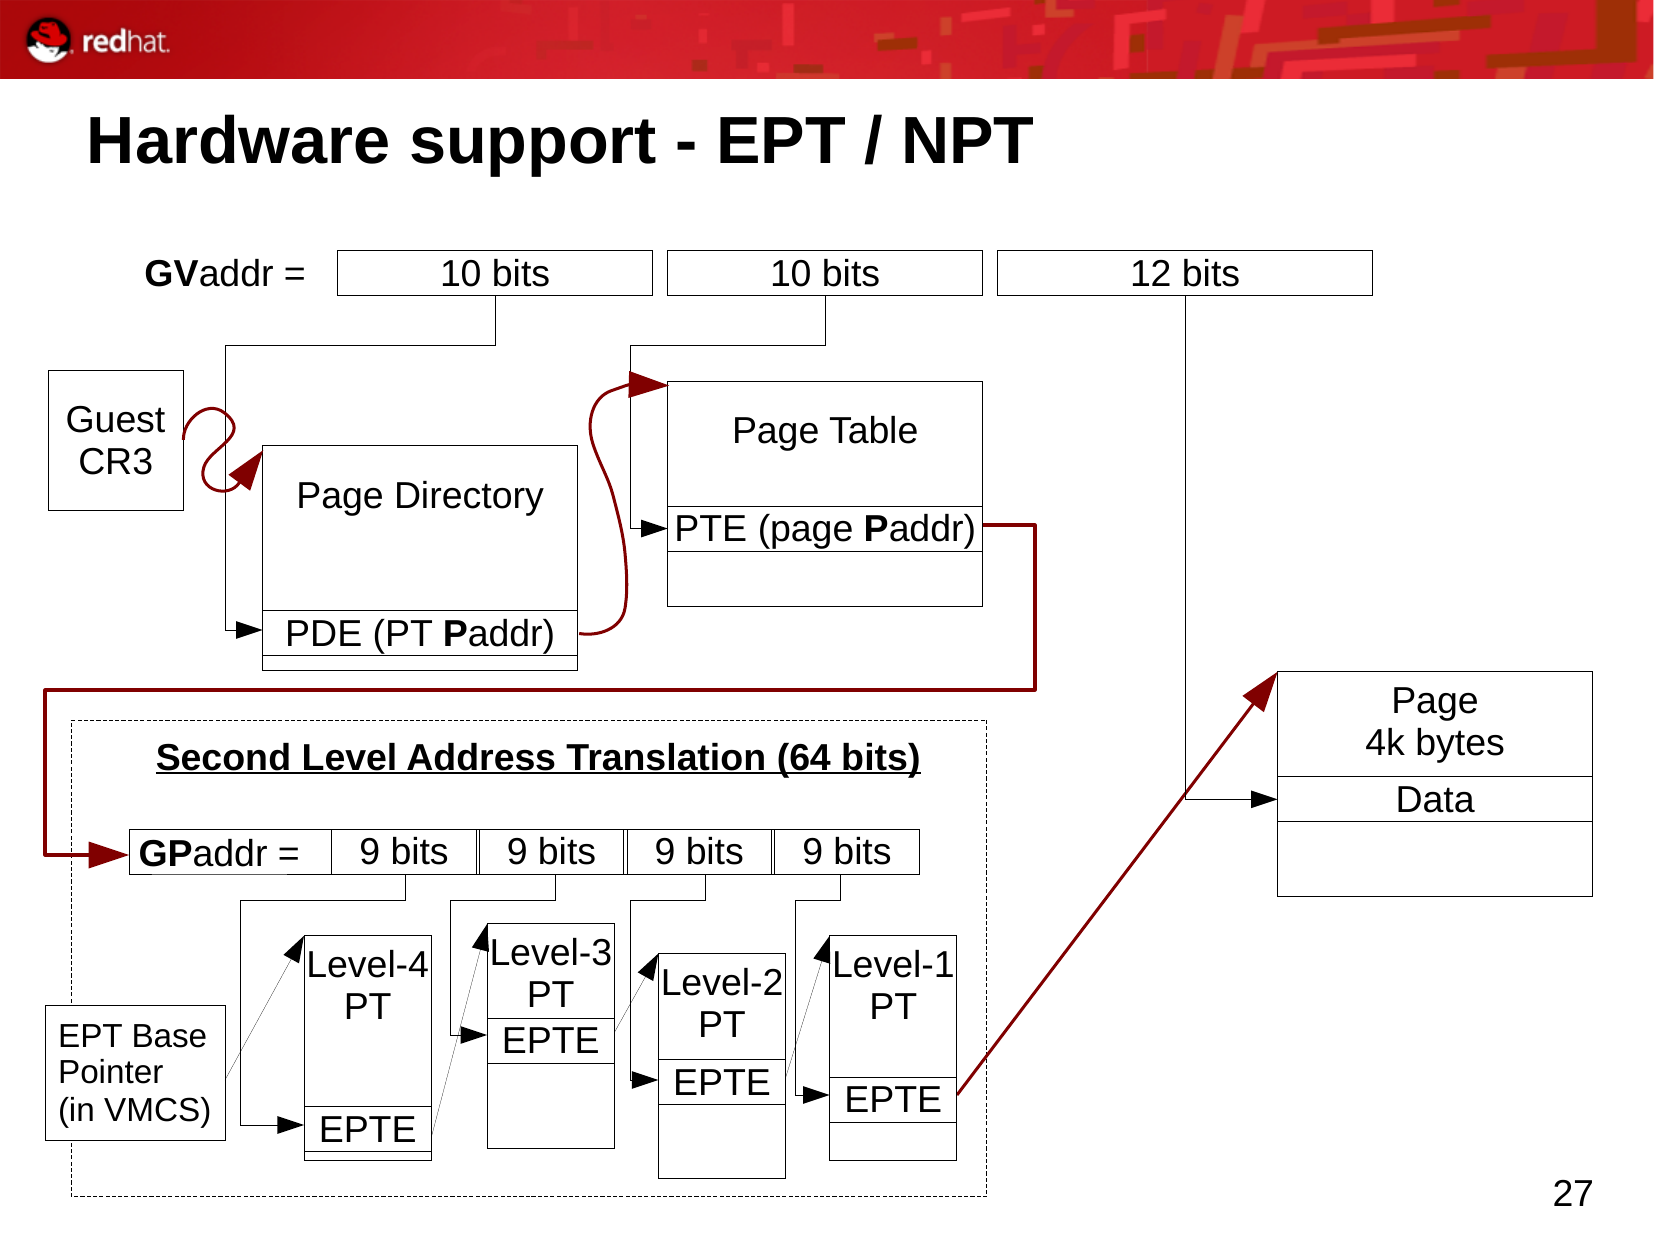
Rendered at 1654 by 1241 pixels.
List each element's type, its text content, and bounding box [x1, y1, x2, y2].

text_box Page 4k bytes [1277, 822, 1593, 897]
text_box Level-3 PT [487, 1064, 615, 1149]
text_box Level-1 PT [829, 935, 957, 1077]
text_box [71, 1007, 987, 1197]
text_box EPT Base Pointer (in VMCS) [45, 1005, 226, 1141]
text_box Level-3 PT [487, 923, 615, 1018]
text_box Second Level Address Translation (64 bits) [230, 774, 846, 780]
text_box 12 bits [997, 250, 1373, 296]
text_box EPTE [304, 1106, 432, 1152]
text_box Page Table [667, 381, 983, 506]
title Hardware support - EPT / NPT [86, 93, 1576, 196]
text_box [241, 942, 304, 1125]
text_box 9 bits [774, 829, 920, 875]
picture [0, 0, 1654, 79]
text_box [461, 951, 487, 1034]
text_box EPTE [829, 1077, 957, 1123]
text_box 10 bits [337, 250, 653, 296]
text_box 9 bits [331, 829, 477, 875]
text_box Guest CR3 [48, 370, 184, 511]
text_box Level-4 PT [304, 935, 432, 1106]
text_box GVaddr = [157, 250, 293, 296]
text_box Level-4 PT [304, 1152, 432, 1161]
text_box EPTE [658, 1059, 786, 1105]
text_box [631, 961, 658, 1079]
text_box Page Table [667, 552, 983, 607]
text_box Page Directory [262, 656, 578, 671]
text_box Page Directory [262, 445, 578, 610]
text_box 10 bits [667, 250, 983, 296]
text_box GPaddr = [151, 833, 287, 875]
text_box Level-2 PT [658, 953, 786, 1059]
text_box Page 4k bytes [1277, 671, 1593, 776]
text_box PDE (PT Paddr) [262, 610, 578, 656]
text_box Second Level Address Translation (64 bits) [230, 734, 846, 772]
text_box EPTE [487, 1018, 615, 1064]
text_box [796, 962, 829, 1095]
text_box 9 bits [627, 829, 772, 875]
text_box [71, 720, 987, 1130]
text_box PTE (page Paddr) [667, 506, 983, 552]
text_box Level-1 PT [829, 1123, 957, 1161]
text_box 9 bits [479, 829, 624, 875]
text_box Data [1277, 776, 1593, 822]
text_box Level-2 PT [658, 1105, 786, 1179]
